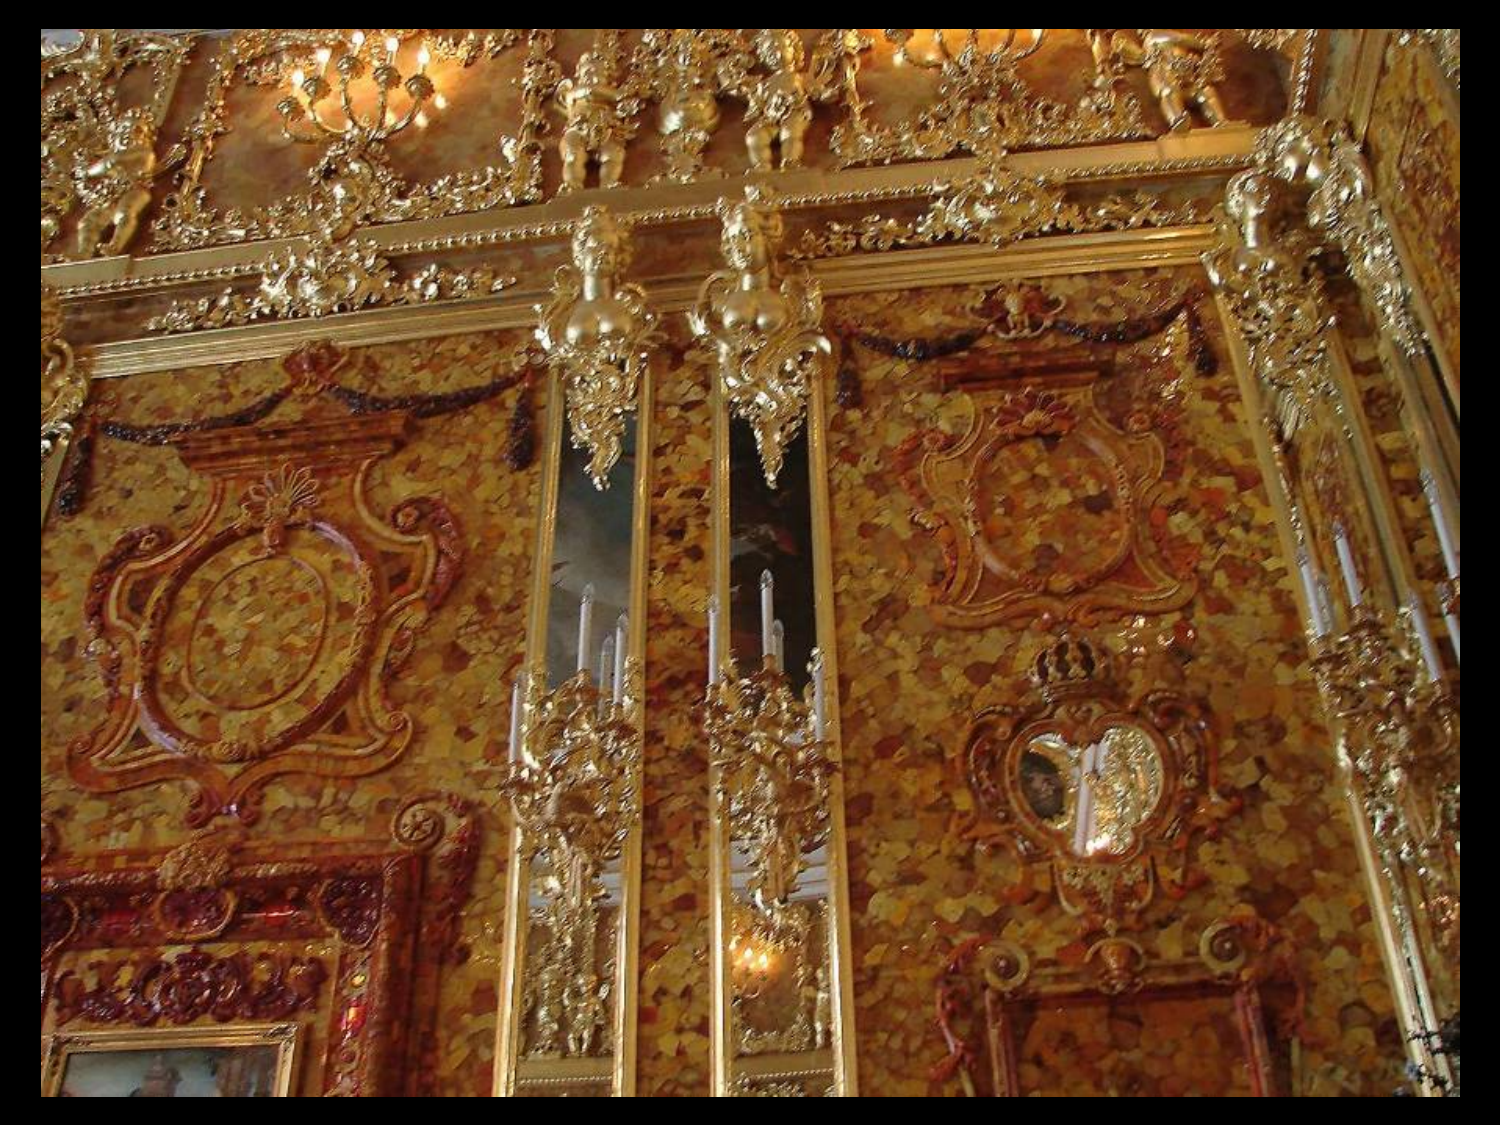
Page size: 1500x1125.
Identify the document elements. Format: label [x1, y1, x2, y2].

picture [41, 29, 1460, 1097]
